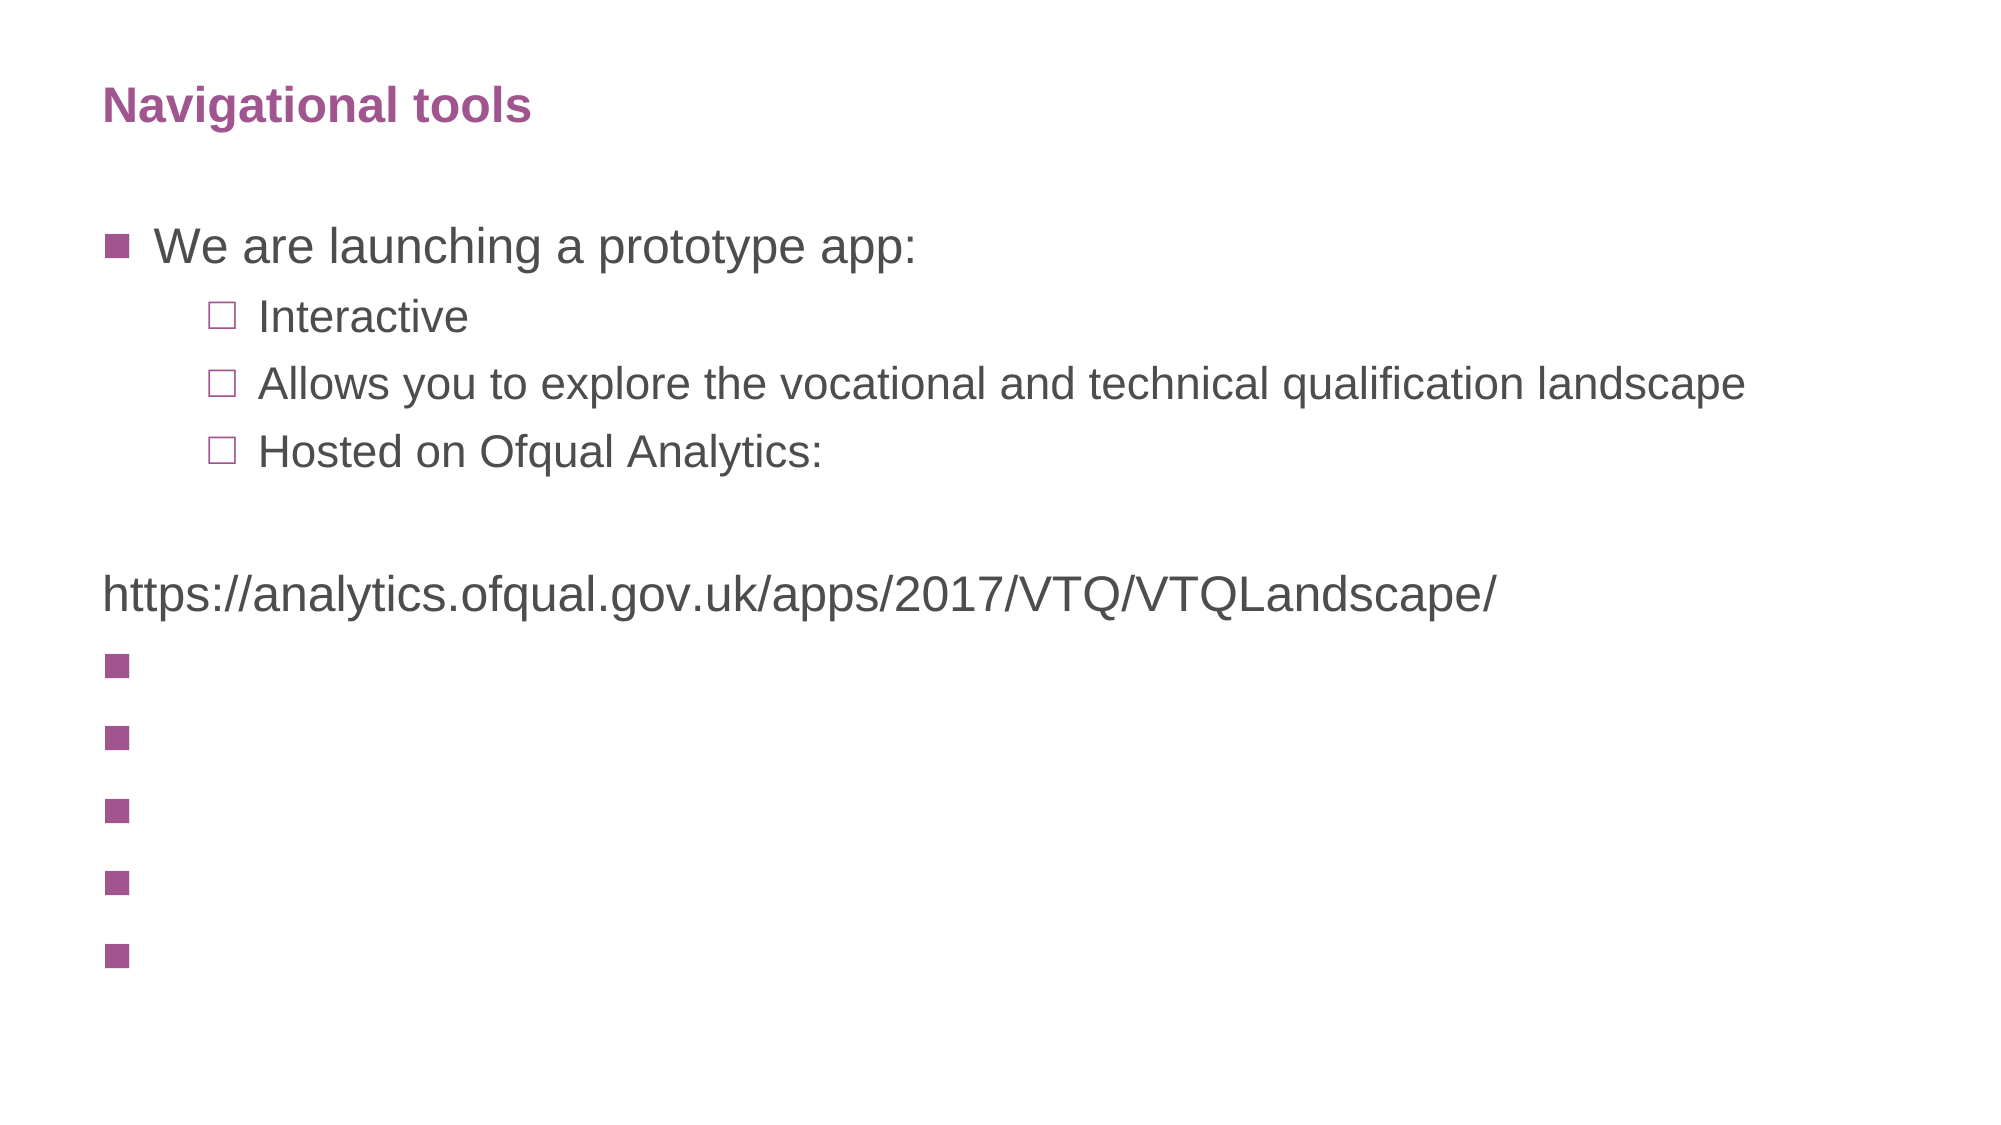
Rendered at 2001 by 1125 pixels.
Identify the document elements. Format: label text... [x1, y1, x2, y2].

list We are launching a prototype app: Interactive Allows you to explore the vocational and technical qualification landscape Hosted on Ofqual Analytics: https://analytics.ofqual.gov.uk/apps/2017/VTQ/VTQLandscape/ [102, 208, 1903, 1047]
title Navigational tools [102, 66, 1491, 161]
